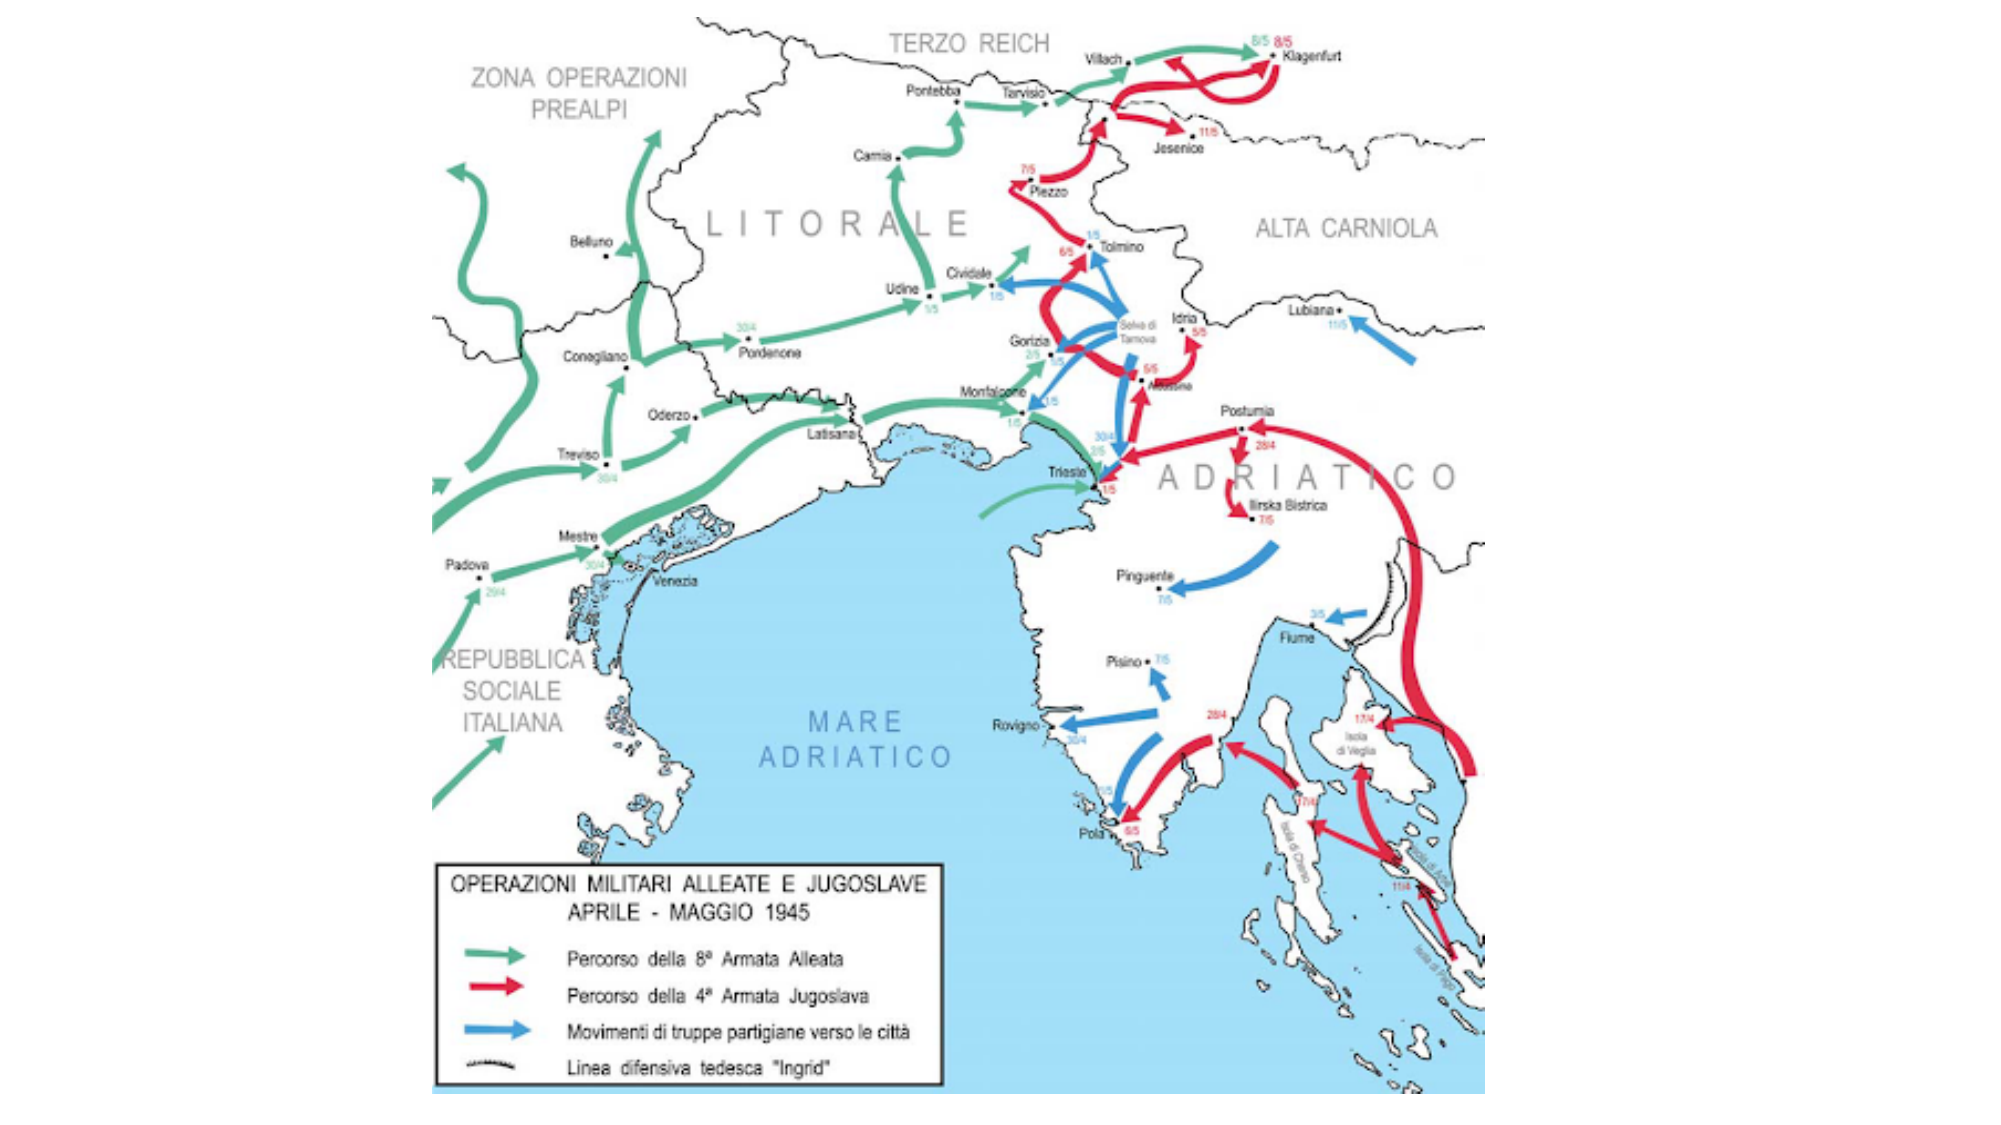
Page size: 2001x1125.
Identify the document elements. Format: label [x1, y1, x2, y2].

picture [432, 17, 1485, 1095]
